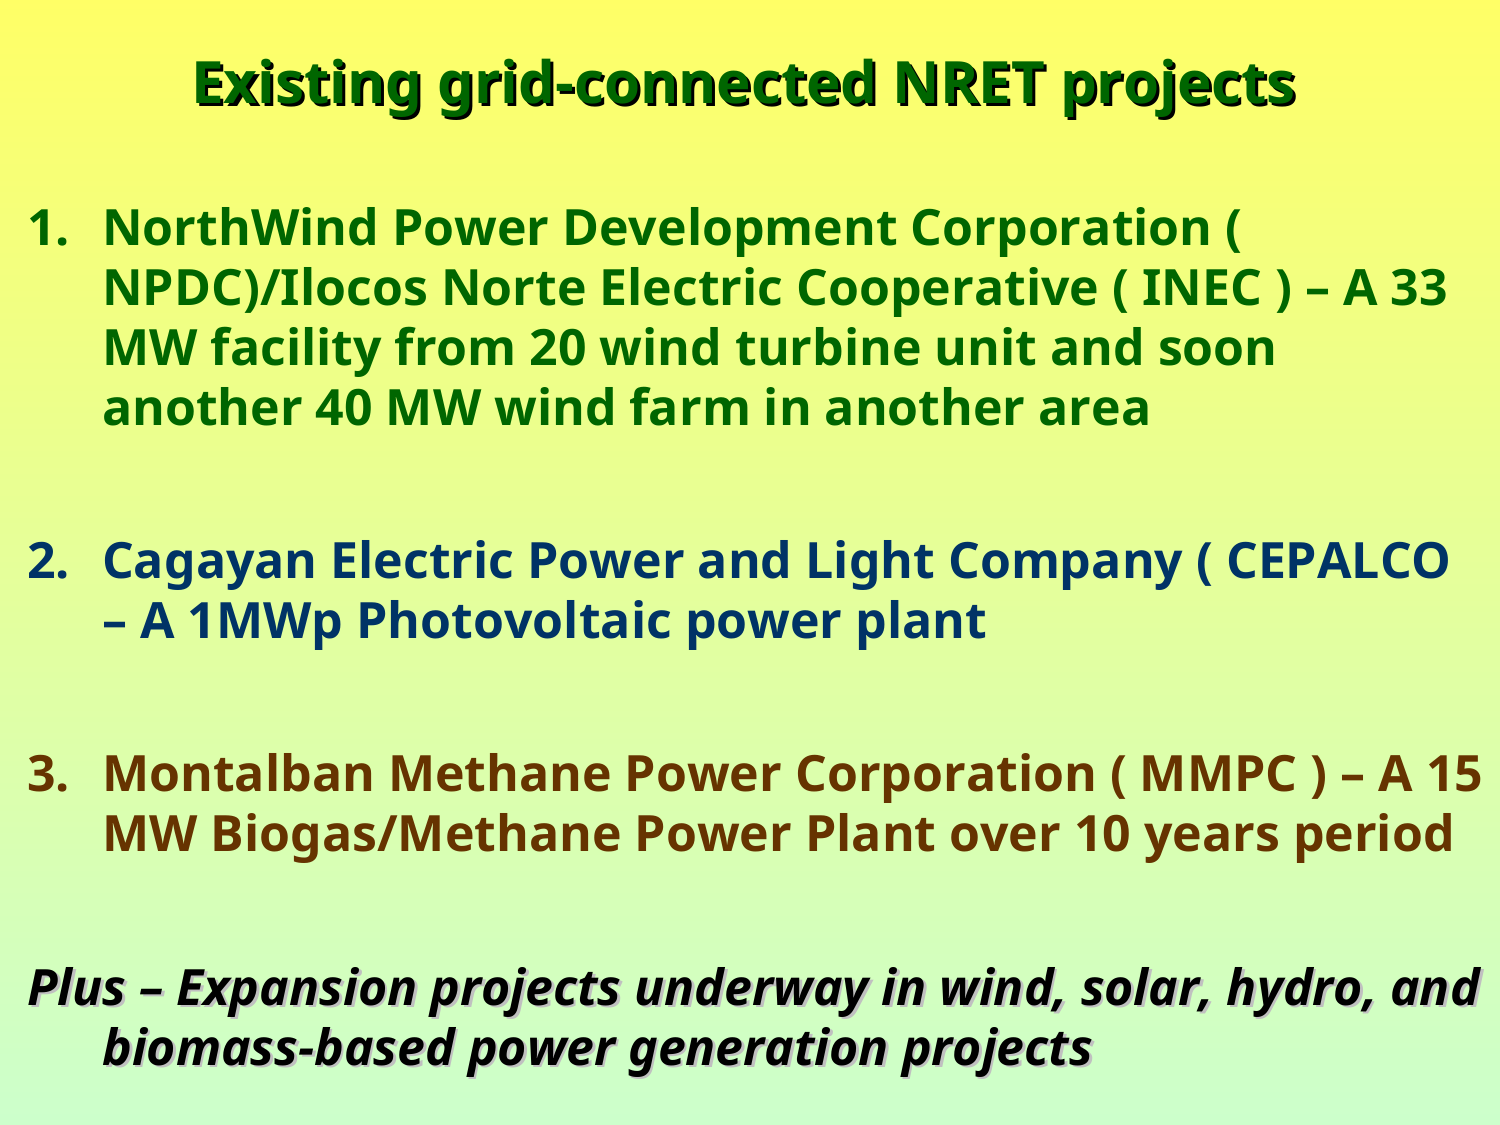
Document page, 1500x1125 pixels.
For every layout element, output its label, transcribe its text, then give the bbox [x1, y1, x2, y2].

subtitle Existing grid-connected NRET projects [12, 37, 1475, 138]
text_box NorthWind Power Development Corporation ( NPDC)/Ilocos Norte Electric Cooperative ( INEC ) – A 33 MW facility from 20 wind turbine unit and soon another 40 MW wind farm in another area Cagayan Electric Power and Light Company ( CEPALCO – A 1MWp Photovoltaic power plant Montalban Methane Power Corporation ( MMPC ) – A 15 MW Biogas/Methane Power Plant over 10 years period Plus – Expansion projects underway in wind, solar, hydro, and biomass-based power generation projects [12, 187, 1500, 1125]
